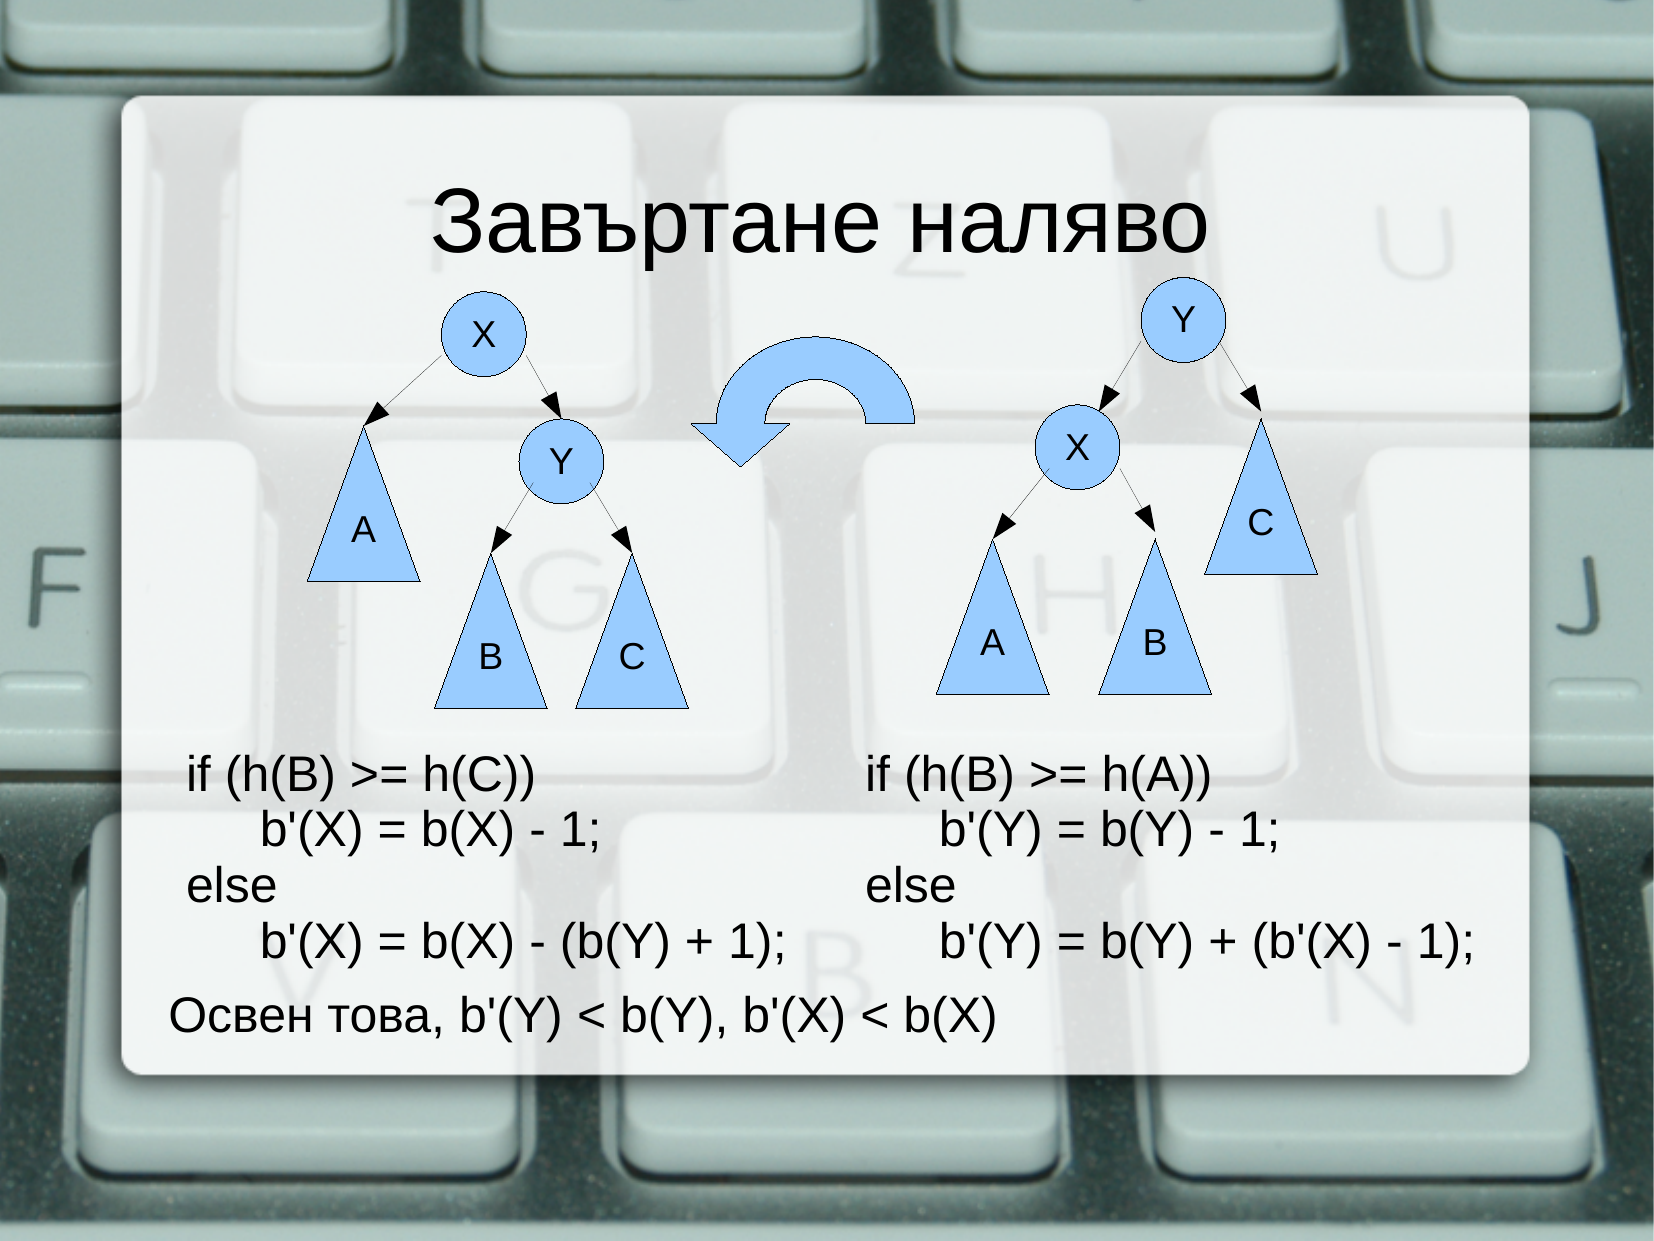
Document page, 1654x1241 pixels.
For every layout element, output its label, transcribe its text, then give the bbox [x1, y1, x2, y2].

text_box B [434, 554, 548, 709]
text_box Y [518, 418, 604, 504]
text_box A [936, 540, 1050, 695]
text_box [691, 336, 915, 467]
text_box if (h(B) >= h(C)) b'(X) = b(X) - 1; else b'(X) = b(X) - (b(Y) + 1); [171, 738, 821, 980]
title Завъртане наляво [135, 117, 1506, 325]
text_box if (h(B) >= h(A)) b'(Y) = b(Y) - 1; else b'(Y) = b(Y) + (b'(X) - 1); [850, 738, 1501, 980]
text_box C [575, 553, 689, 709]
picture [0, 0, 1654, 1241]
text_box C [1204, 418, 1318, 575]
text_box Освен това, b'(Y) < b(Y), b'(X) < b(X) [153, 980, 1501, 1063]
text_box B [1098, 538, 1212, 695]
text_box Y [1141, 277, 1226, 363]
text_box X [1035, 404, 1120, 490]
text_box A [307, 427, 421, 582]
text_box X [441, 291, 527, 377]
